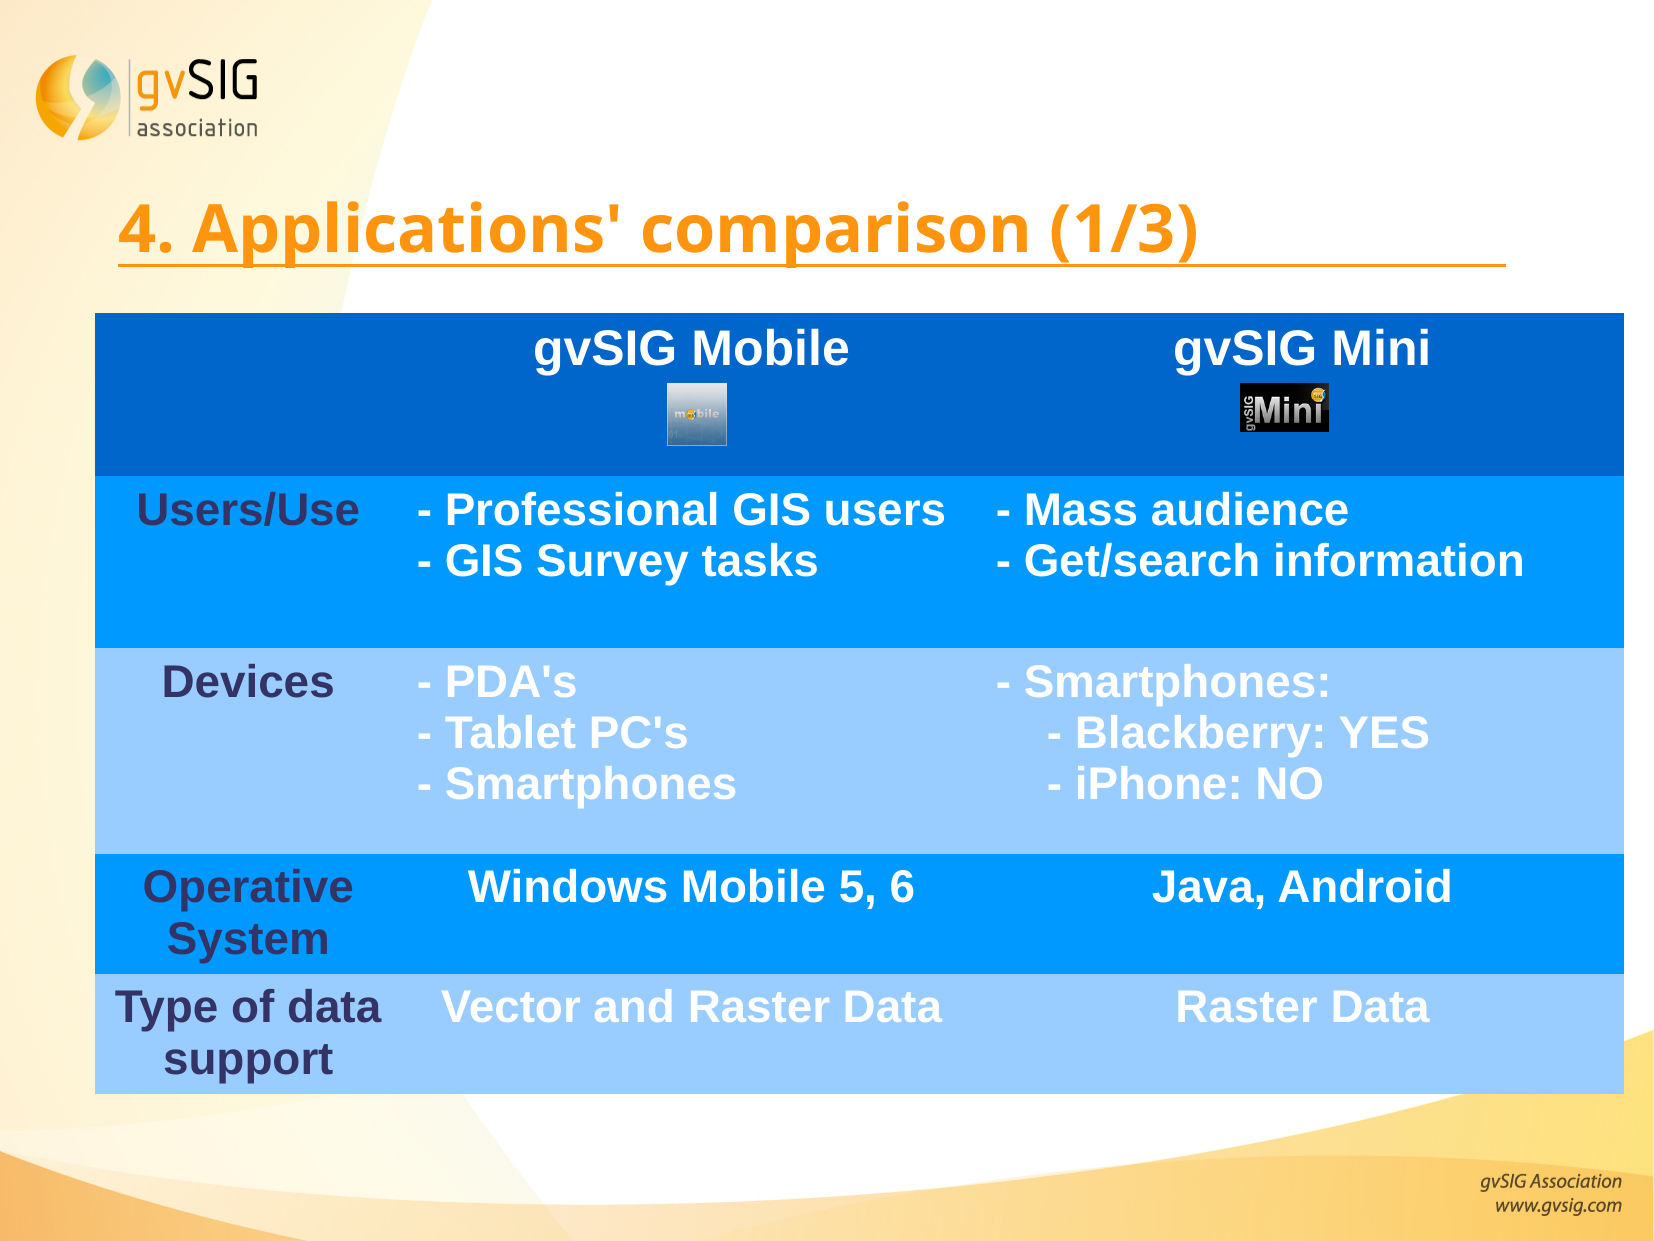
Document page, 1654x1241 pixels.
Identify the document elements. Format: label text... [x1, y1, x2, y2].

table_cell Devices [95, 648, 402, 854]
table_cell Type of data support [95, 974, 402, 1094]
table_cell Windows Mobile 5, 6 [402, 854, 981, 974]
table_cell Java, Android [981, 854, 1624, 974]
table_header gvSIG Mobile [402, 313, 981, 476]
picture [0, 0, 1654, 1241]
table_cell - PDA's - Tablet PC's - Smartphones [402, 648, 981, 854]
table_cell Raster Data [981, 974, 1624, 1094]
table_cell - Smartphones: - Blackberry: YES - iPhone: NO [981, 648, 1624, 854]
table_header gvSIG Mini [981, 313, 1624, 476]
table_cell - Mass audience - Get/search information [981, 476, 1624, 648]
table_cell Users/Use [95, 476, 402, 648]
table_cell - Professional GIS users - GIS Survey tasks [402, 476, 981, 648]
table_cell Vector and Raster Data [402, 974, 981, 1094]
table_cell Operative System [95, 854, 402, 974]
table_header [95, 313, 402, 476]
title 4. Applications' comparison (1/3) [118, 177, 1607, 276]
